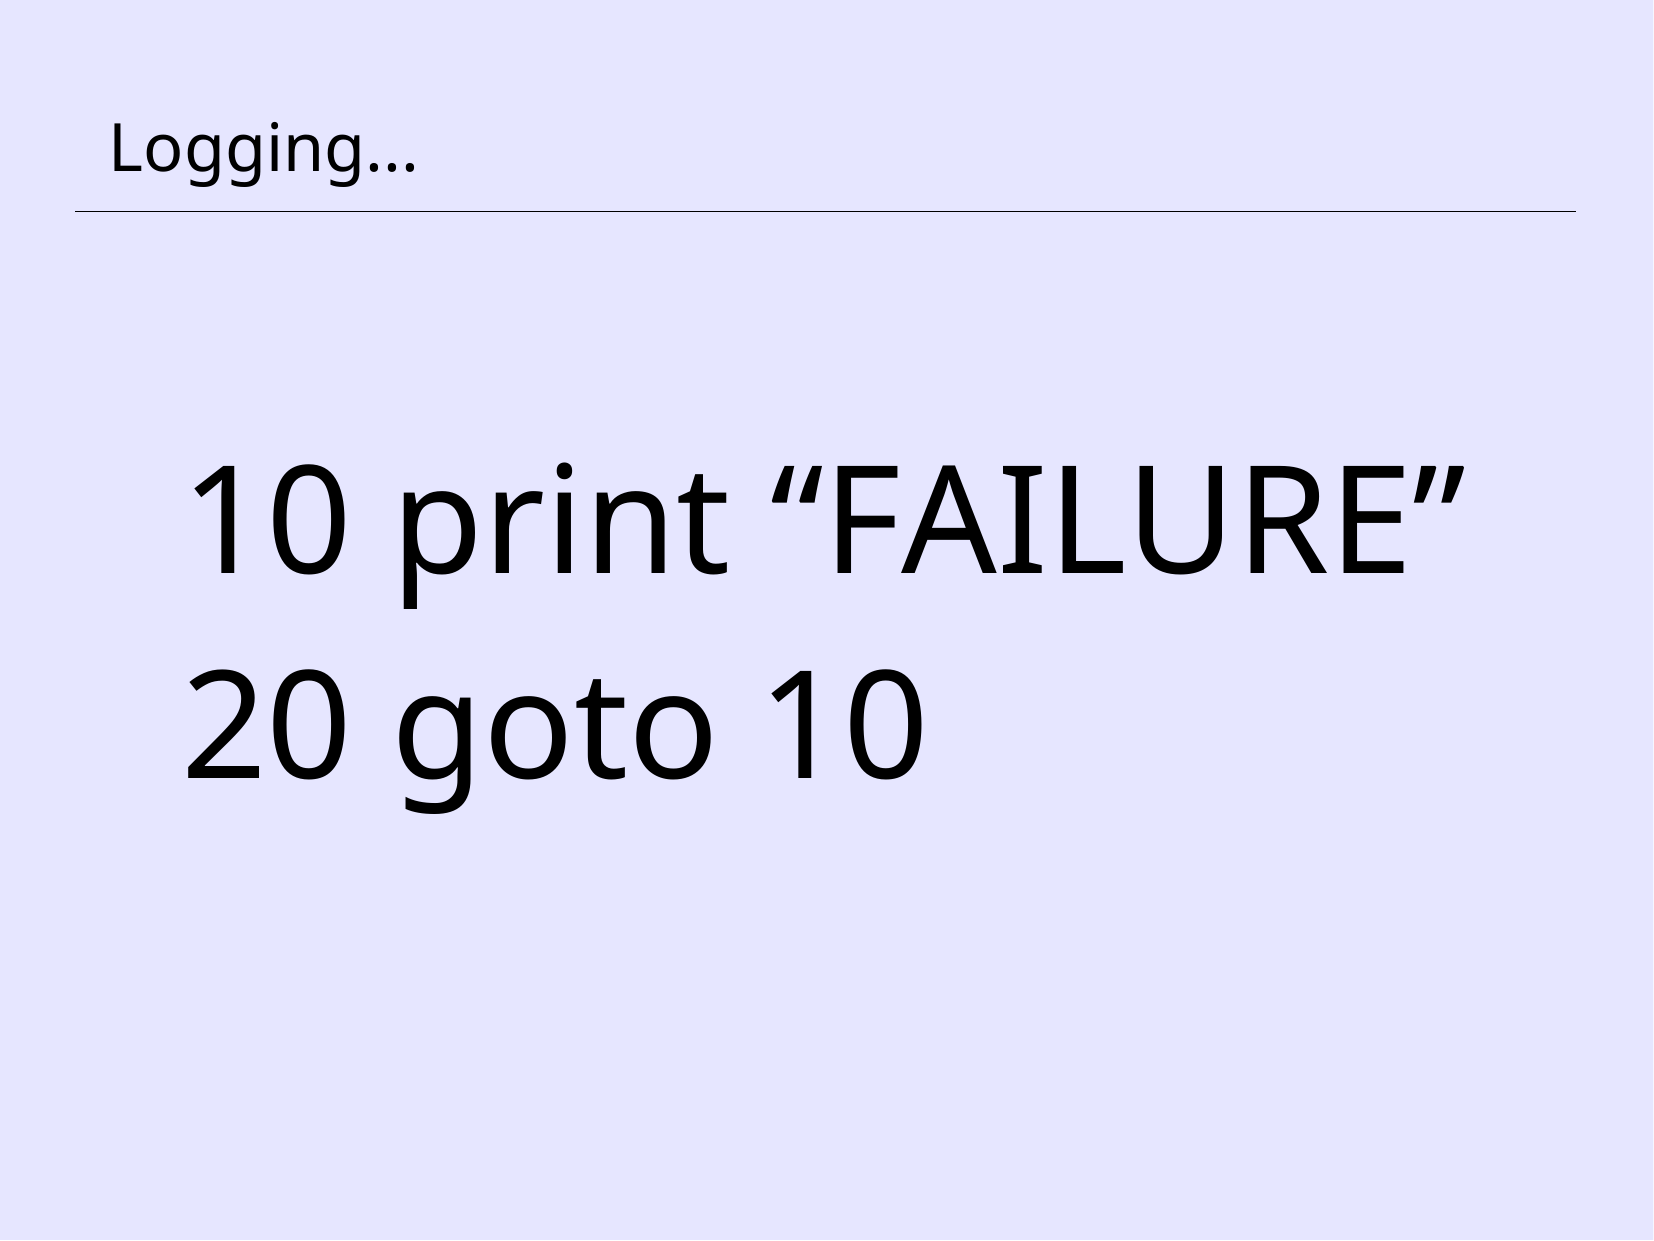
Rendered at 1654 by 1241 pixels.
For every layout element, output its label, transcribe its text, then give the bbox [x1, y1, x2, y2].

text_box 10 print “FAILURE” 20 goto 10 [166, 406, 1478, 769]
text_box Logging... [94, 93, 423, 186]
